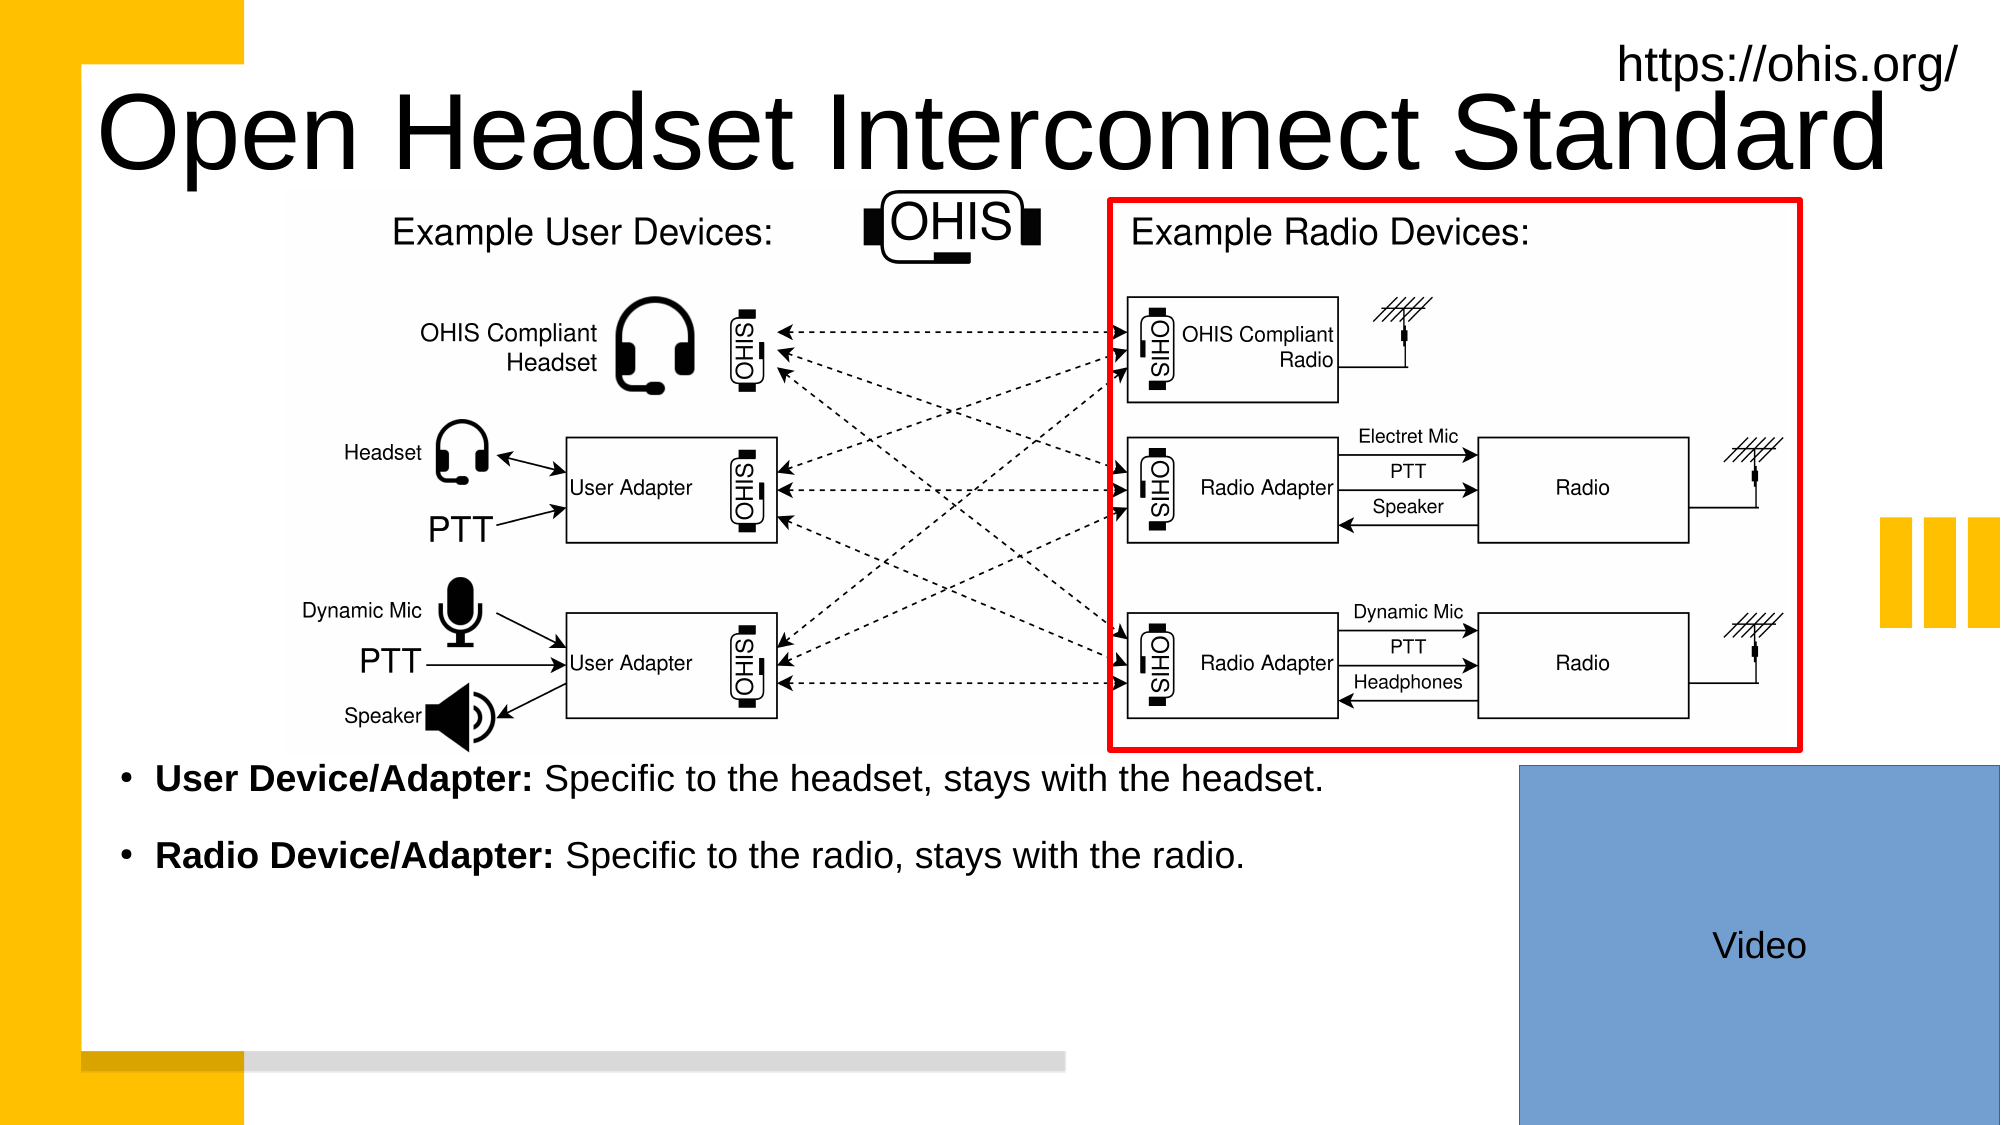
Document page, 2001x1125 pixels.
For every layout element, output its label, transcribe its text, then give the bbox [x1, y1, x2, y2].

text_box Open Headset Interconnect Standard [81, 64, 1921, 201]
text_box User Device/Adapter: Specific to the headset, stays with the headset. Radio Device/Adapter: Specific to the radio, stays with the radio. [105, 750, 1501, 962]
text_box Video [1519, 765, 2000, 1125]
picture [1113, 203, 1786, 747]
text_box [0, 0, 2000, 1125]
picture [285, 189, 1786, 756]
text_box https://ohis.org/ [1590, 29, 1974, 105]
